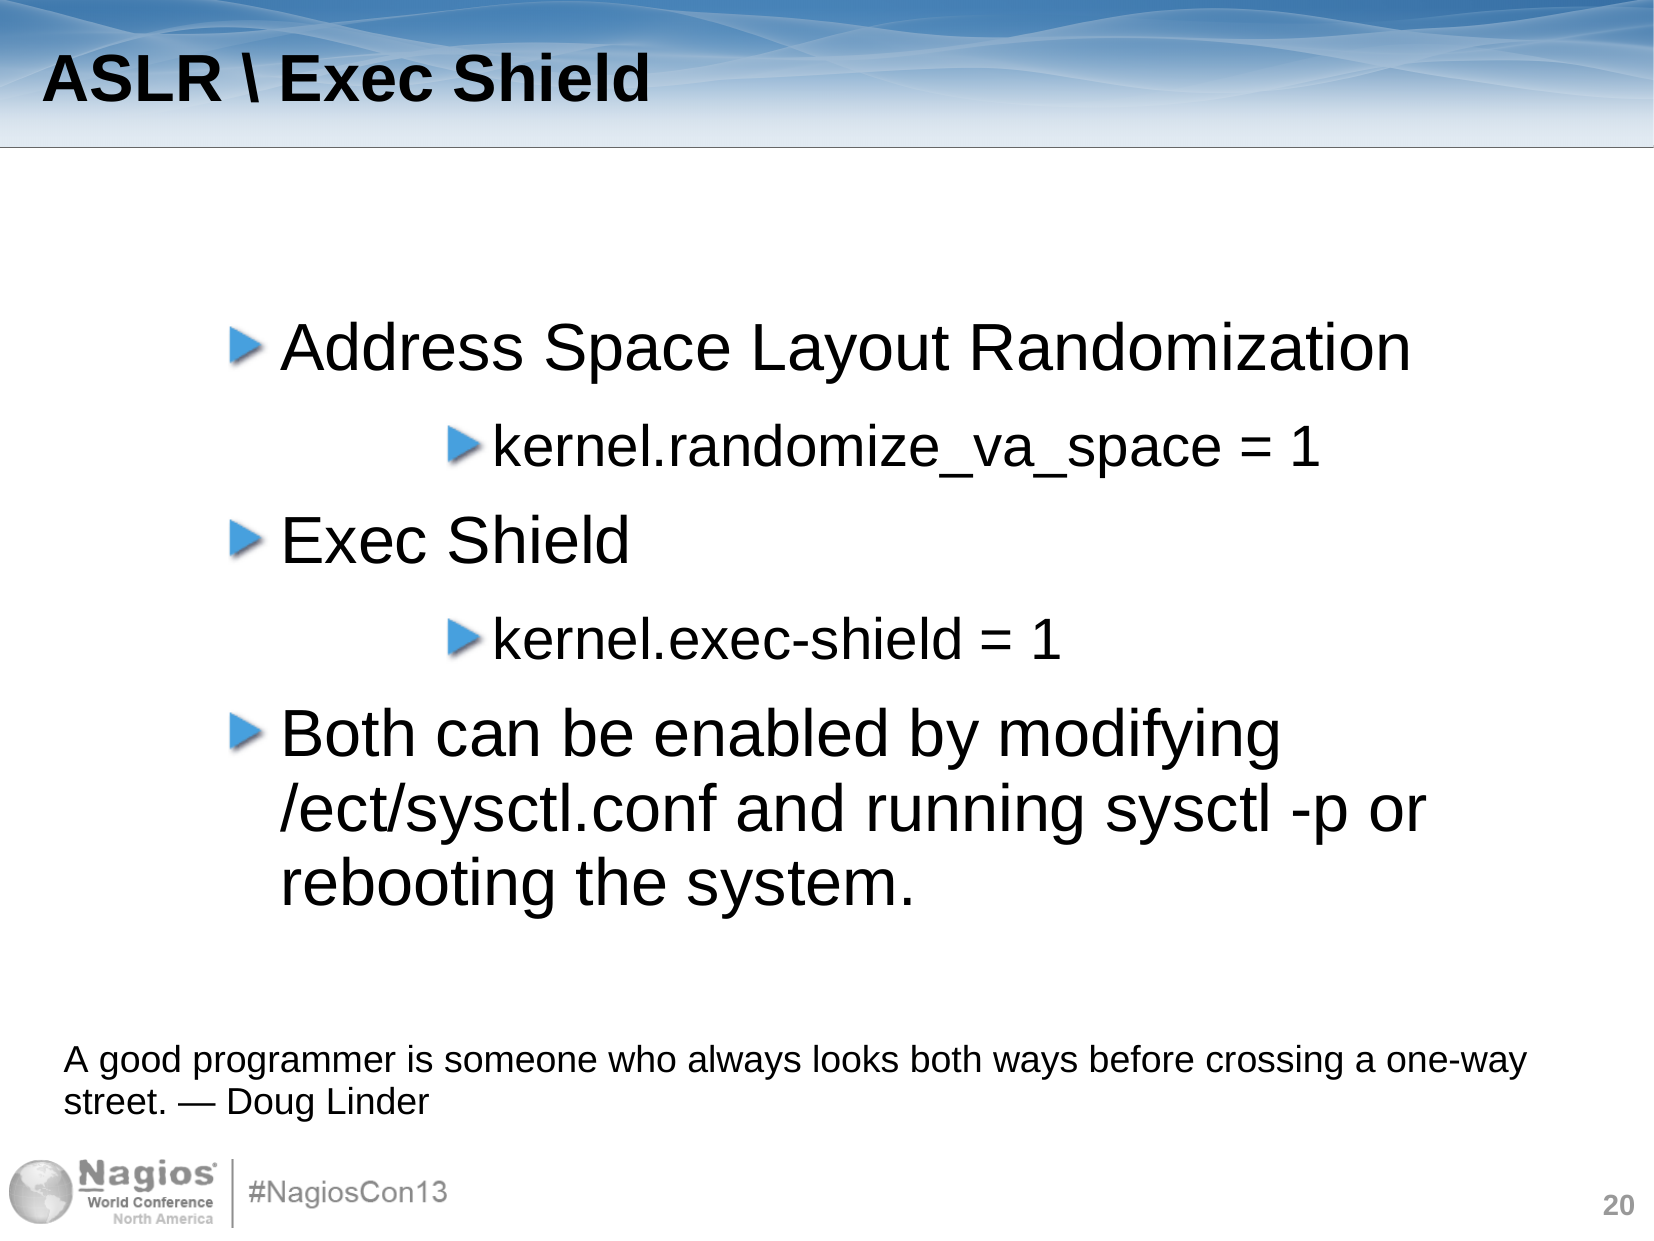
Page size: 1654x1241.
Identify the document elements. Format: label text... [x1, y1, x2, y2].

picture [9, 1159, 453, 1228]
list Address Space Layout Randomization kernel.randomize_va_space = 1 Exec Shield kernel.exec-shield = 1 Both can be enabled by modifying /ect/sysctl.conf and running sysctl -p or rebooting the system. [209, 309, 1445, 931]
picture [0, 0, 1654, 147]
text_box A good programmer is someone who always looks both ways before crossing a one-way street. — Doug Linder [48, 1031, 1599, 1131]
title ASLR \ Exec Shield [41, 29, 1248, 127]
